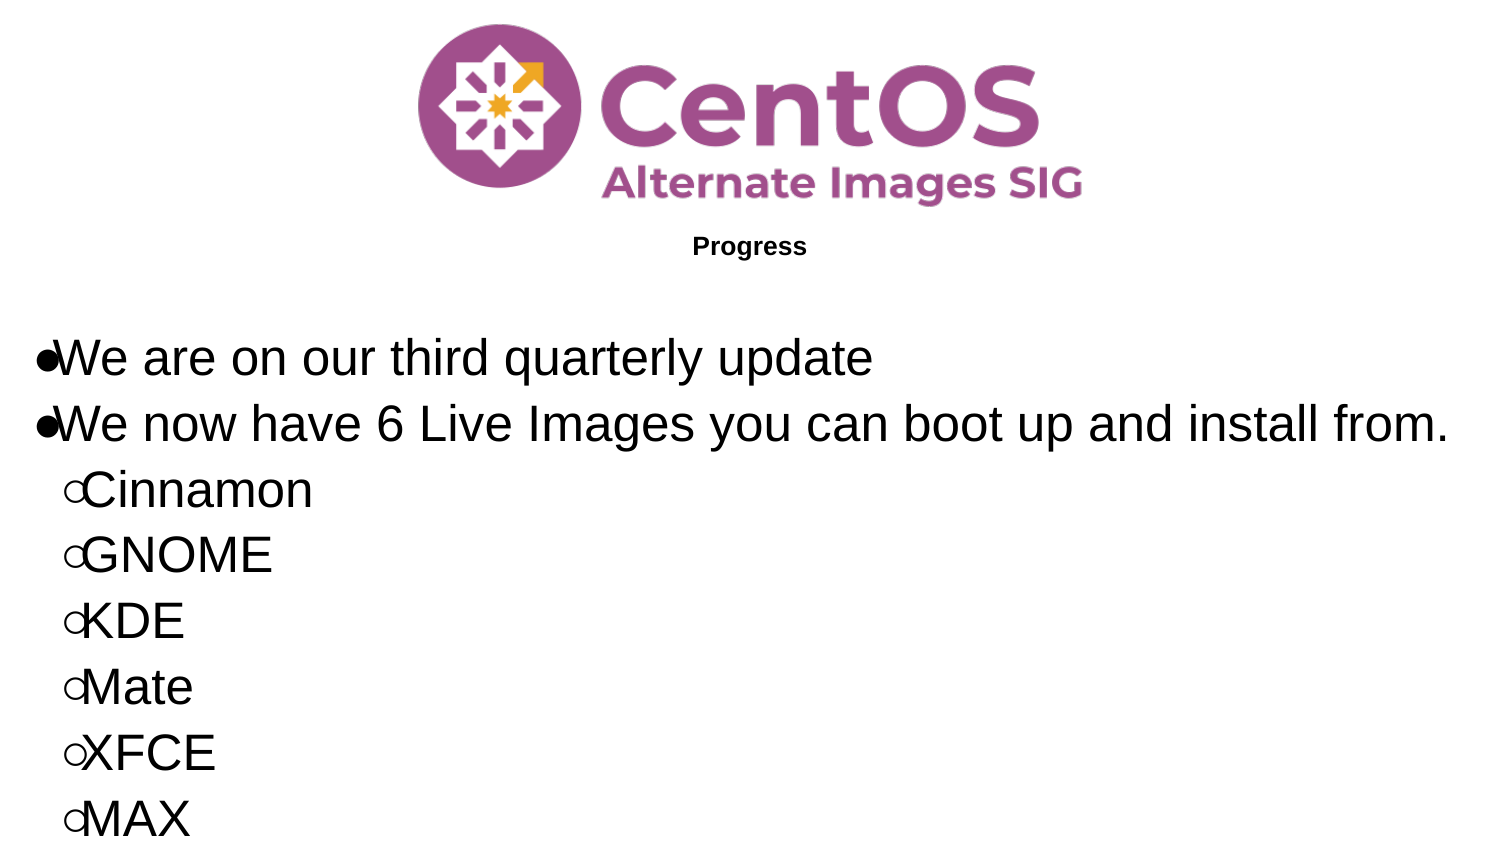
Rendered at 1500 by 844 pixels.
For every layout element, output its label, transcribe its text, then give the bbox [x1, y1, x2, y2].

title Progress [367, 211, 1133, 305]
picture [393, 0, 1107, 232]
list We are on our third quarterly update We now have 6 Live Images you can boot up and install from. Cinnamon GNOME KDE Mate XFCE MAX Min [9, 305, 1500, 844]
